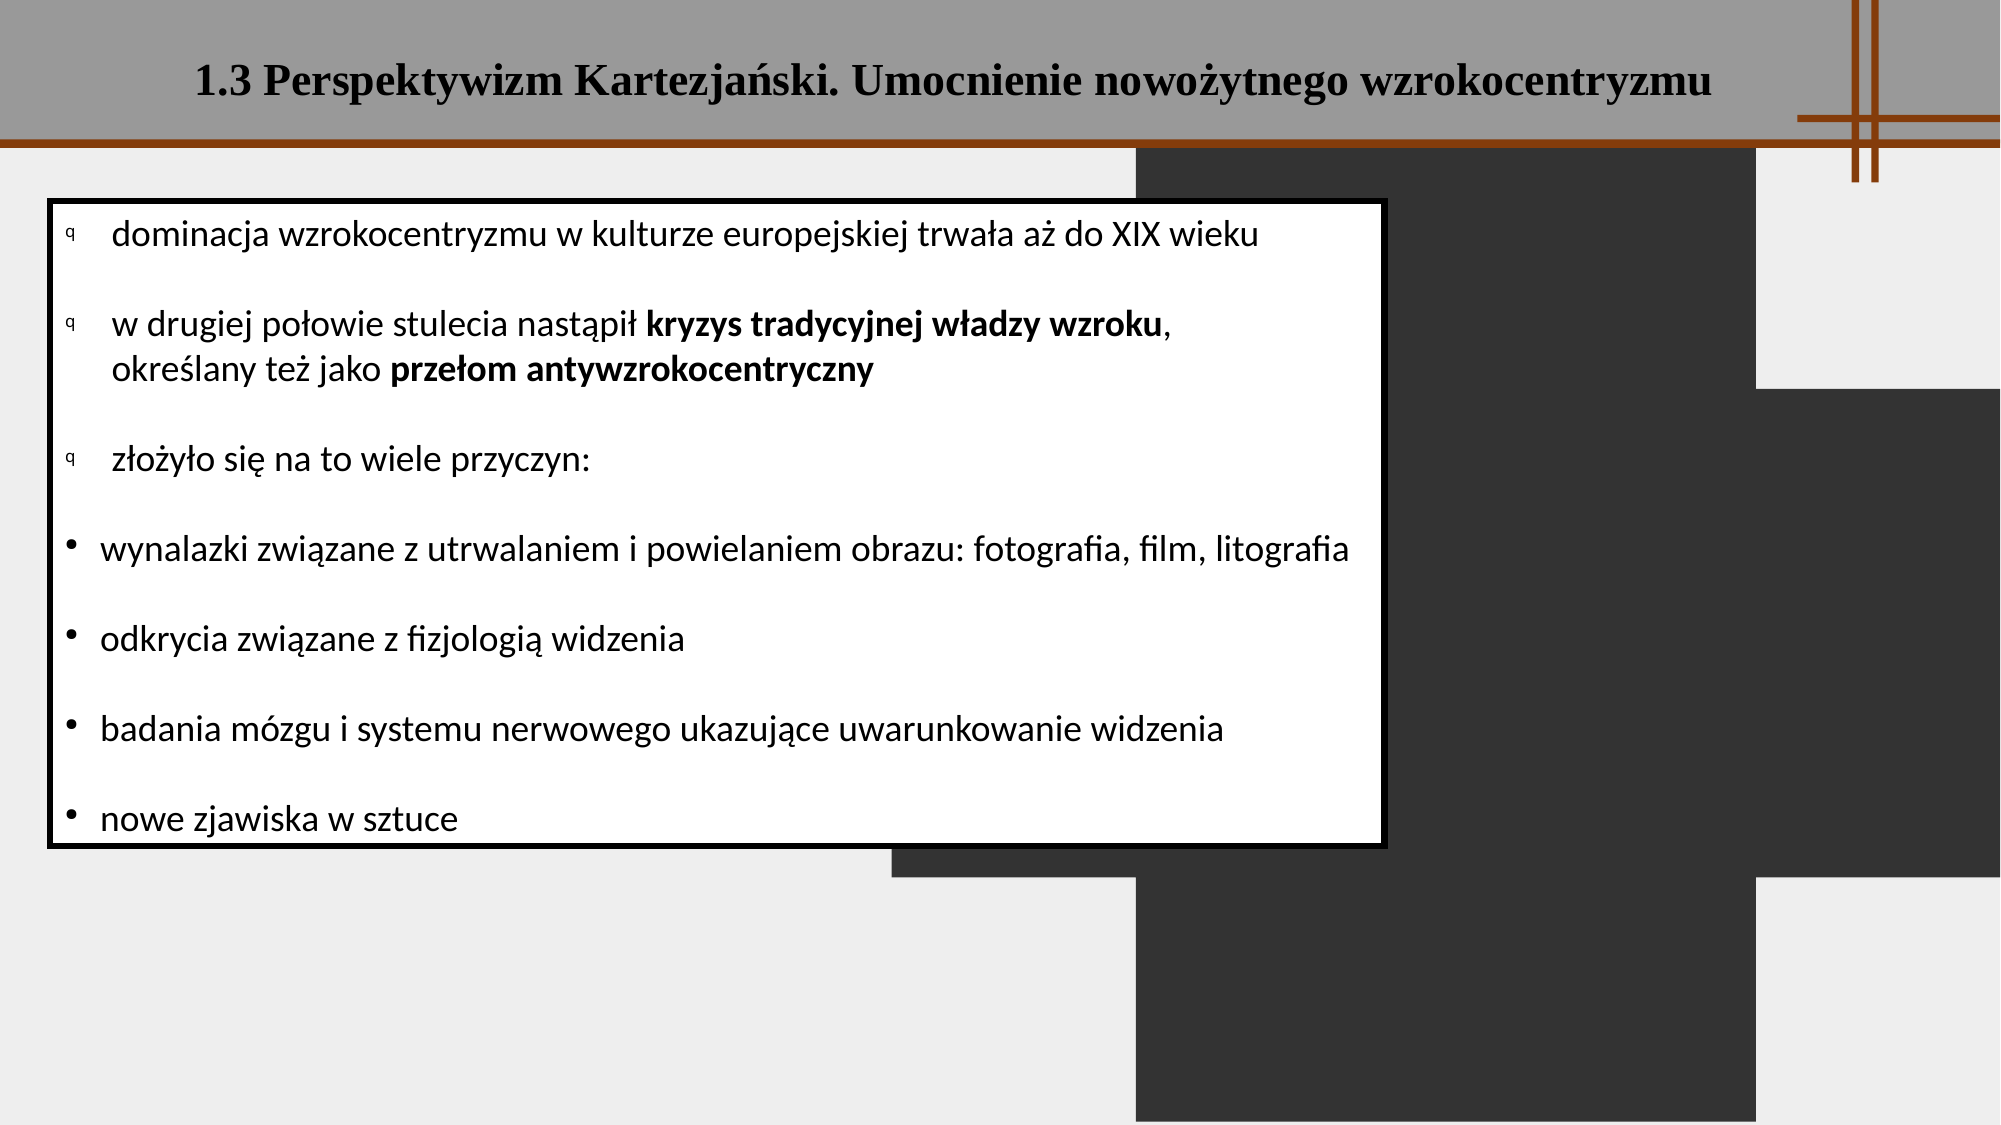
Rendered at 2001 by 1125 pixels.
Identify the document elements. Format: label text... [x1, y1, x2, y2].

text_box [0, 0, 2001, 1122]
text_box dominacja wzrokocentryzmu w kulturze europejskiej trwała aż do XIX wieku w drugiej połowie stulecia nastąpił kryzys tradycyjnej władzy wzroku, określany też jako przełom antywzrokocentryczny złożyło się na to wiele przyczyn: wynalazki związane z utrwalaniem i powielaniem obrazu: fotografia, film, litografia odkrycia związane z fizjologią widzenia badania mózgu i systemu nerwowego ukazujące uwarunkowanie widzenia nowe zjawiska w sztuce [50, 201, 1385, 847]
text_box 1.3 Perspektywizm Kartezjański. Umocnienie nowożytnego wzrokocentryzmu [173, 41, 1747, 112]
